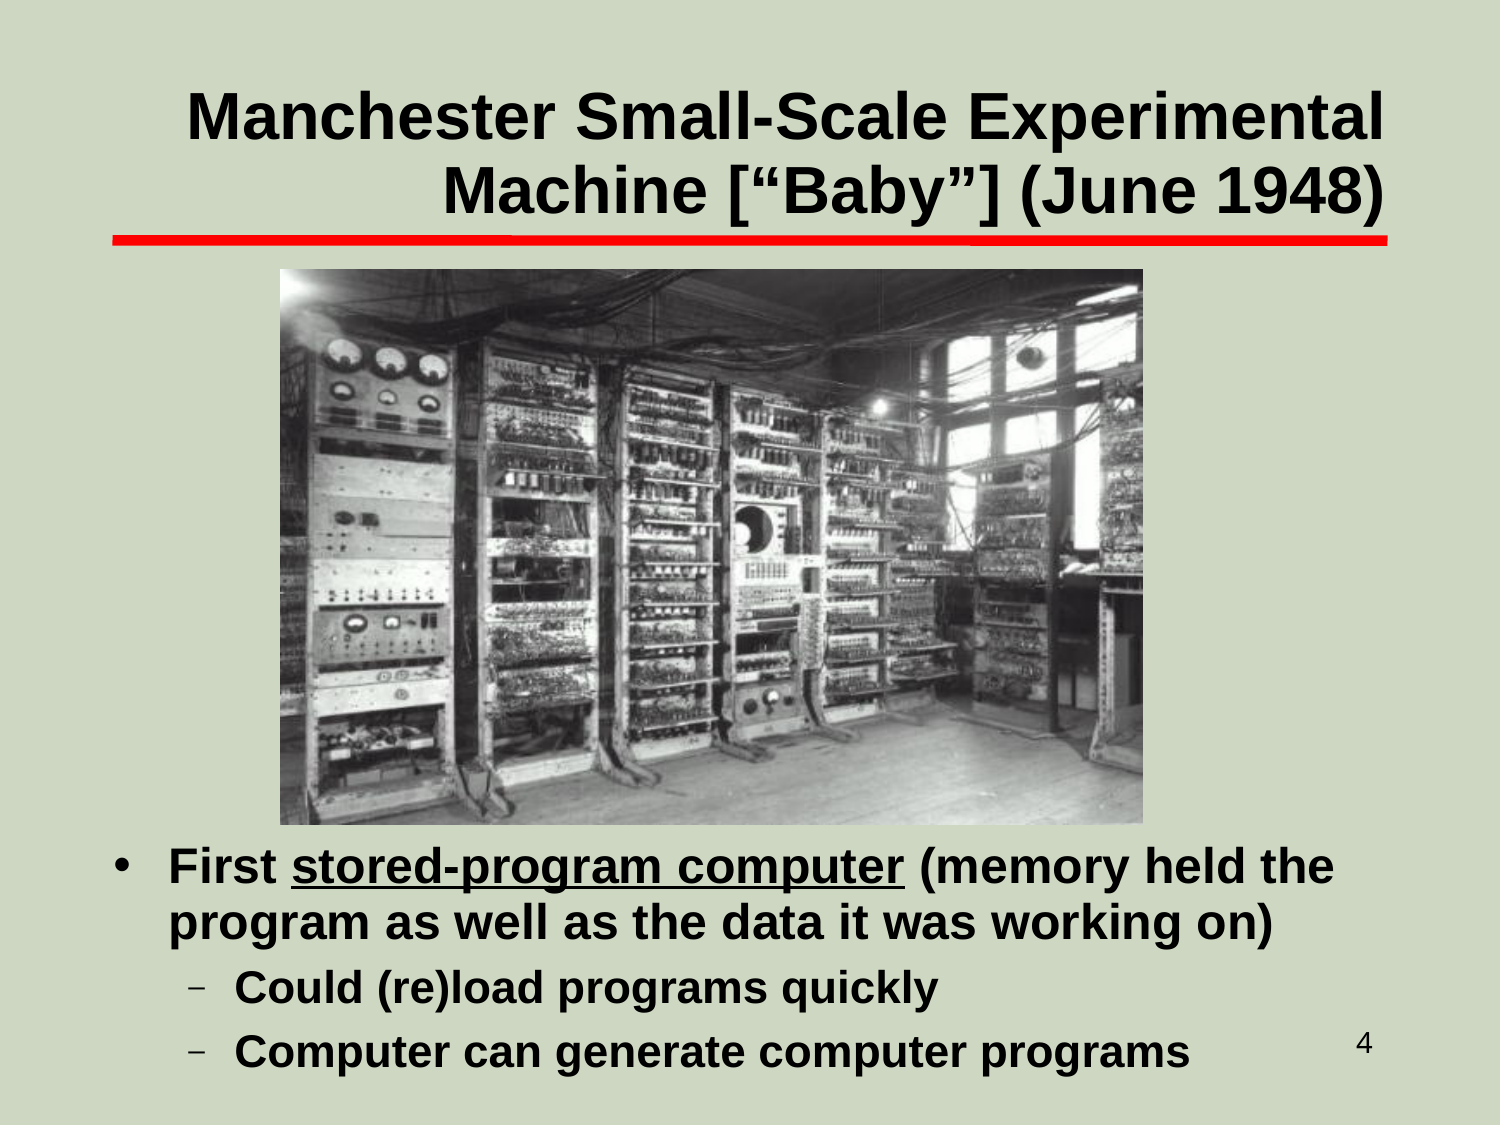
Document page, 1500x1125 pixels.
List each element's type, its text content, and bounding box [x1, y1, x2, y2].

list First stored-program computer (memory held the program as well as the data it was working on) Could (re)load programs quickly Computer can generate computer programs [113, 838, 1388, 1078]
title Manchester Small-Scale Experimental Machine [“Baby”] (June 1948) [112, 80, 1387, 229]
picture [280, 269, 1143, 826]
